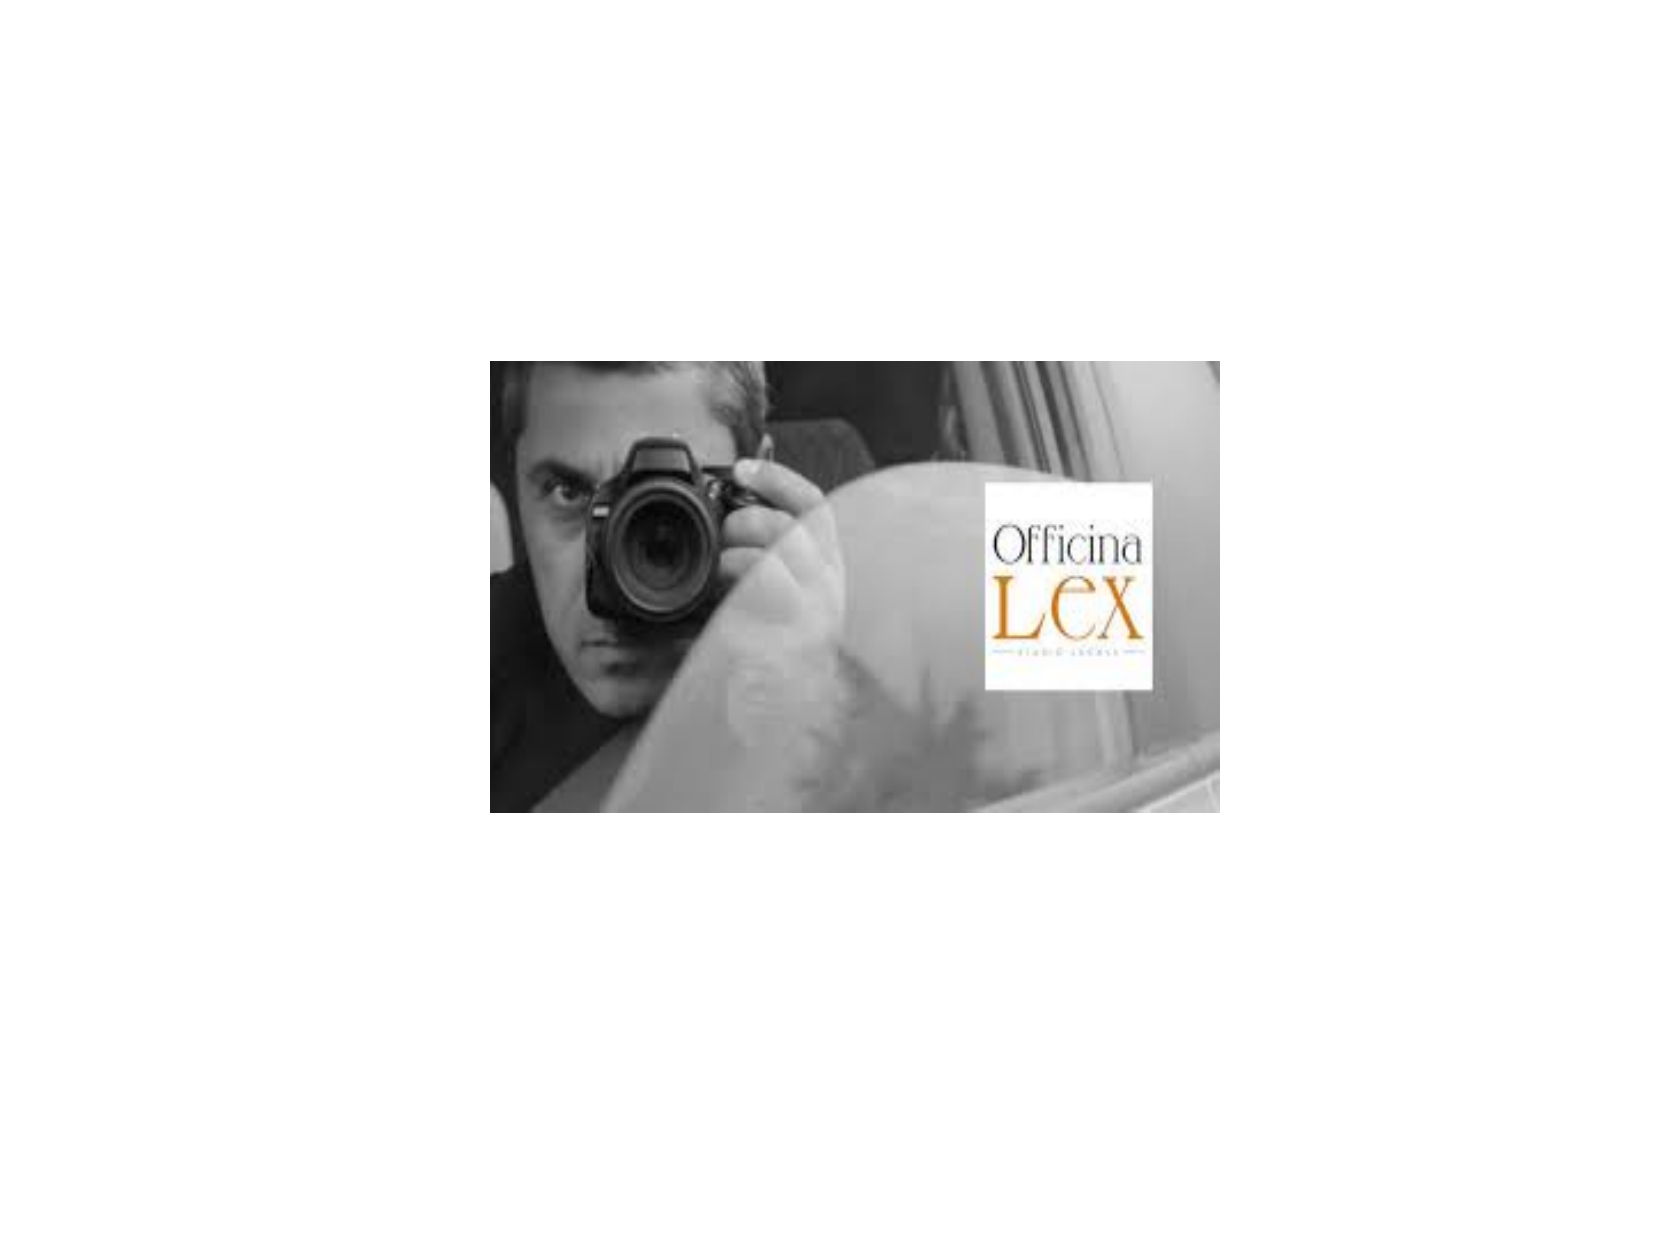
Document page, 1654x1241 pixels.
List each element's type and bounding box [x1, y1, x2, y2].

picture [490, 362, 1220, 813]
